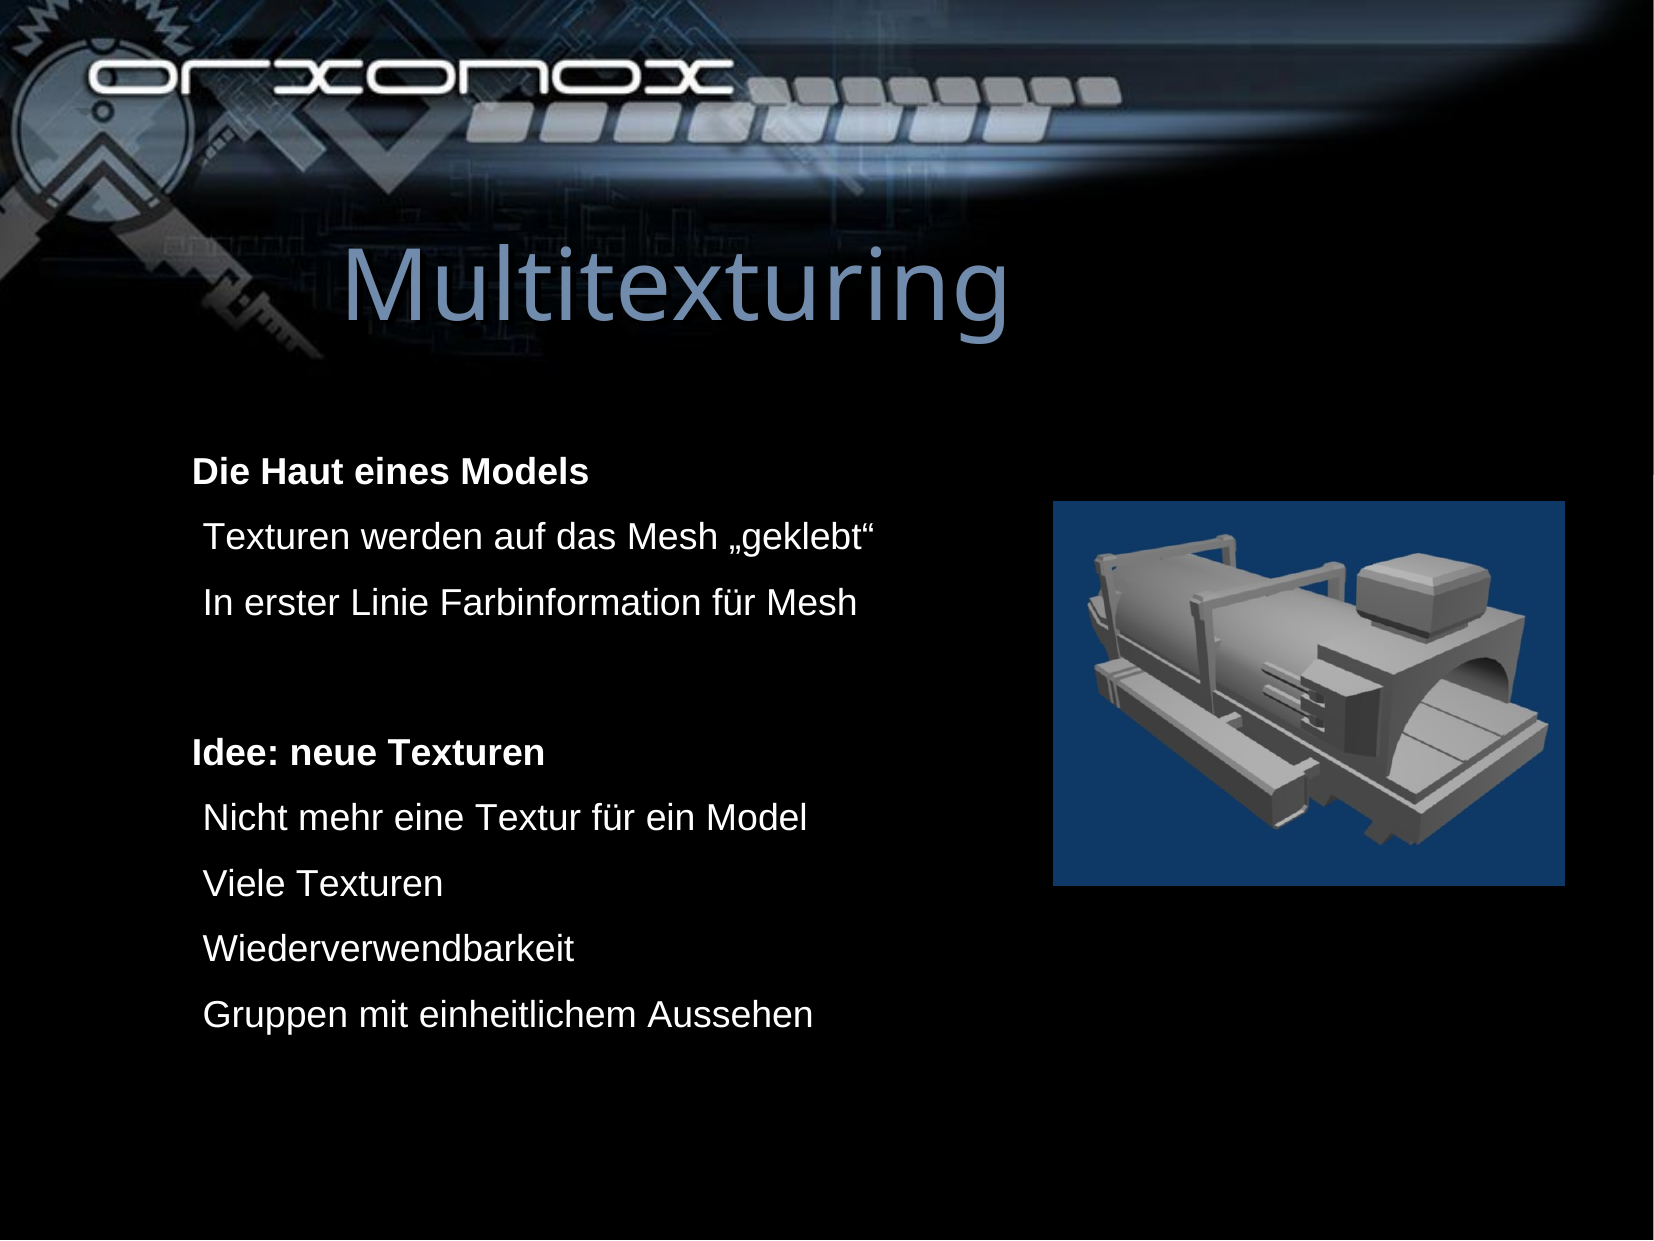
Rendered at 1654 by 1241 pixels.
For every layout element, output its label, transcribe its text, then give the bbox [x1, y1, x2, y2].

text_box Multitexturing [324, 205, 1300, 337]
picture [0, 0, 1654, 475]
picture [1053, 501, 1565, 886]
text_box Die Haut eines Models Texturen werden auf das Mesh „geklebt“ In erster Linie Farbinformation für Mesh Idee: neue Texturen Nicht mehr eine Textur für ein Model Viele Texturen Wiederverwendbarkeit Gruppen mit einheitlichem Aussehen [177, 442, 1329, 1109]
